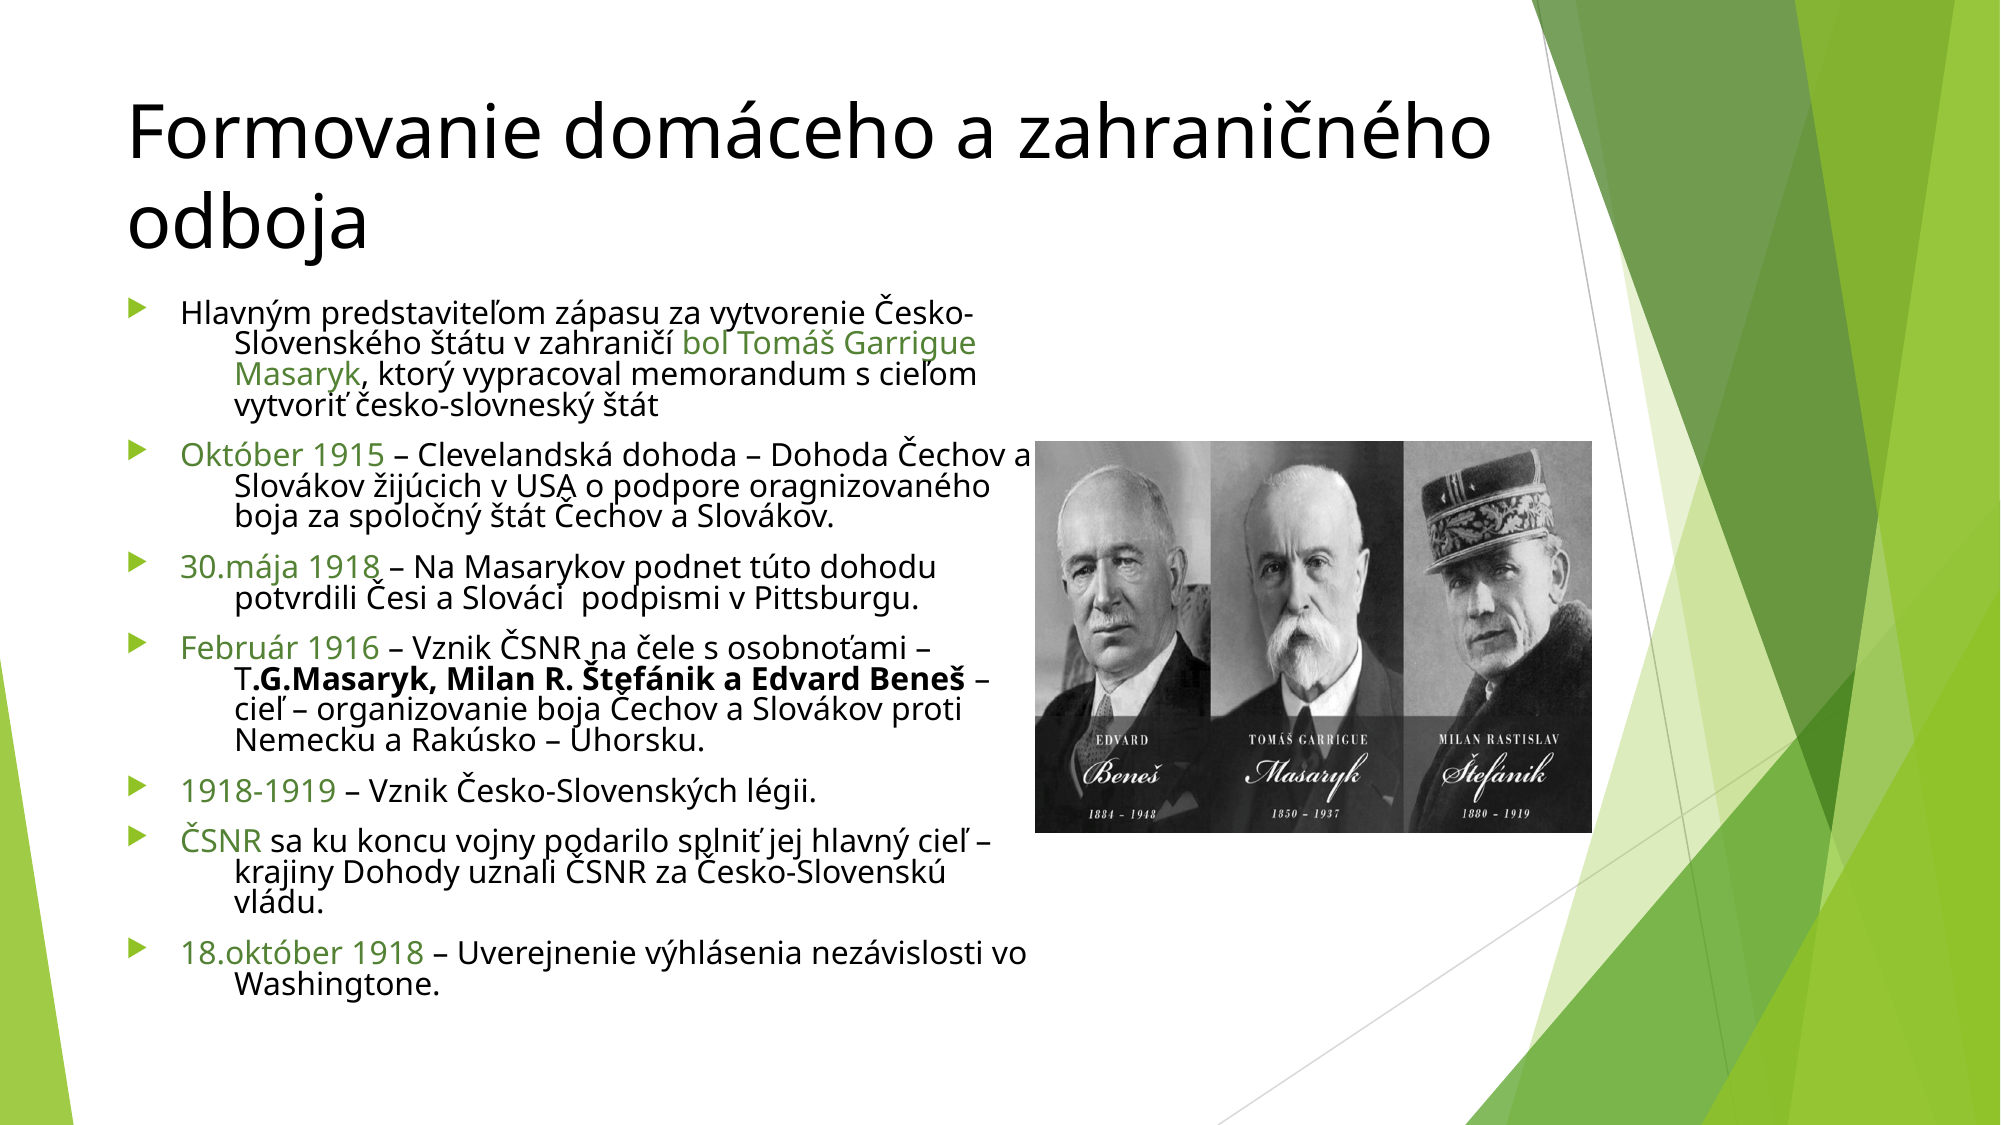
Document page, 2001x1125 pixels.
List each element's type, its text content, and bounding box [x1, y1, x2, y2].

list Hlavným predstaviteľom zápasu za vytvorenie Česko-Slovenského štátu v zahraničí bol Tomáš Garrigue Masaryk, ktorý vypracoval memorandum s cieľom vytvoriť česko-slovneský štát Október 1915 – Clevelandská dohoda – Dohoda Čechov a Slovákov žijúcich v USA o podpore oragnizovaného boja za spoločný štát Čechov a Slovákov. 30.mája 1918 – Na Masarykov podnet túto dohodu potvrdili Česi a Slováci podpismi v Pittsburgu. Február 1916 – Vznik ČSNR na čele s osobnoťami – T.G.Masaryk, Milan R. Štefánik a Edvard Beneš – cieľ – organizovanie boja Čechov a Slovákov proti Nemecku a Rakúsko – Uhorsku. 1918-1919 – Vznik Česko-Slovenských légii. ČSNR sa ku koncu vojny podarilo splniť jej hlavný cieľ – krajiny Dohody uznali ČSNR za Česko-Slovenskú vládu. 18.október 1918 – Uverejnenie výhlásenia nezávislosti vo Washingtone. [111, 292, 1055, 1013]
title Formovanie domáceho a zahraničného odboja [111, 75, 1522, 293]
picture [1035, 441, 1592, 833]
